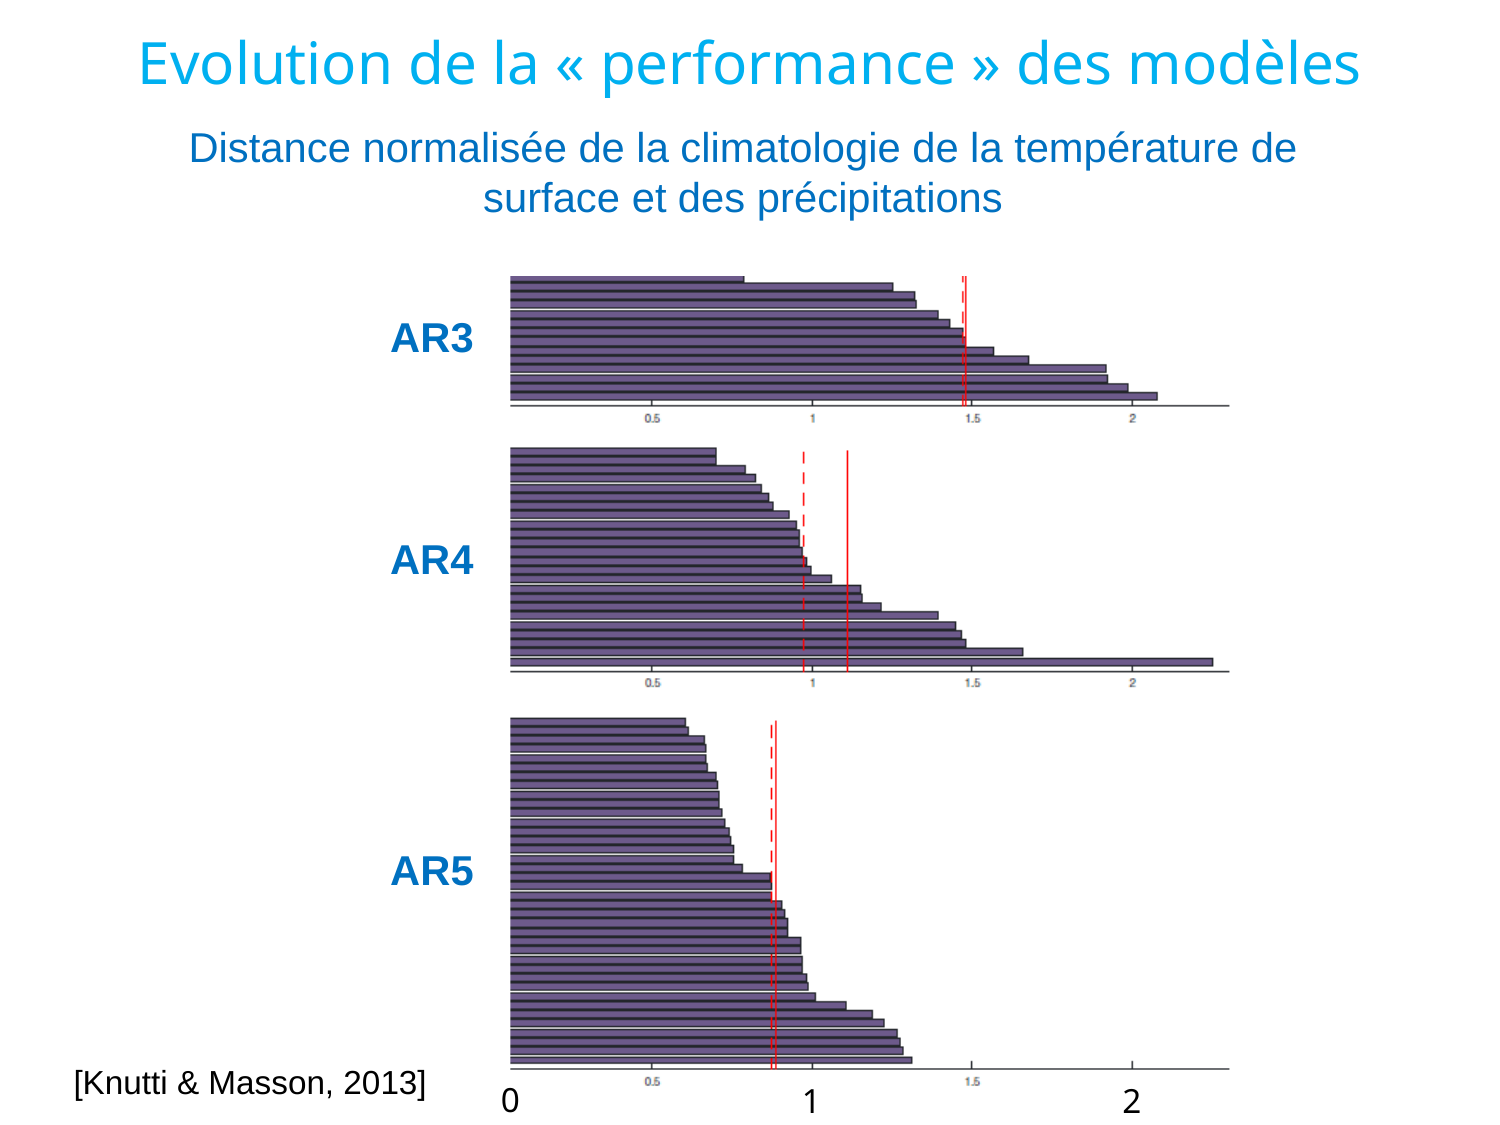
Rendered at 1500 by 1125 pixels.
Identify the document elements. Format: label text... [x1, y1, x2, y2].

text_box 1 [754, 1072, 869, 1125]
text_box AR5 [324, 836, 540, 903]
text_box 0 [453, 1071, 568, 1125]
text_box 2 [1074, 1073, 1189, 1125]
text_box [Knutti & Masson, 2013] [47, 1053, 454, 1110]
text_box Evolution de la « performance » des modèles [41, 19, 1459, 114]
text_box AR4 [324, 524, 539, 591]
text_box Distance normalisée de la climatologie de la température de surface et des précipitations [165, 113, 1321, 230]
picture [510, 276, 1277, 1100]
text_box AR3 [324, 303, 540, 370]
